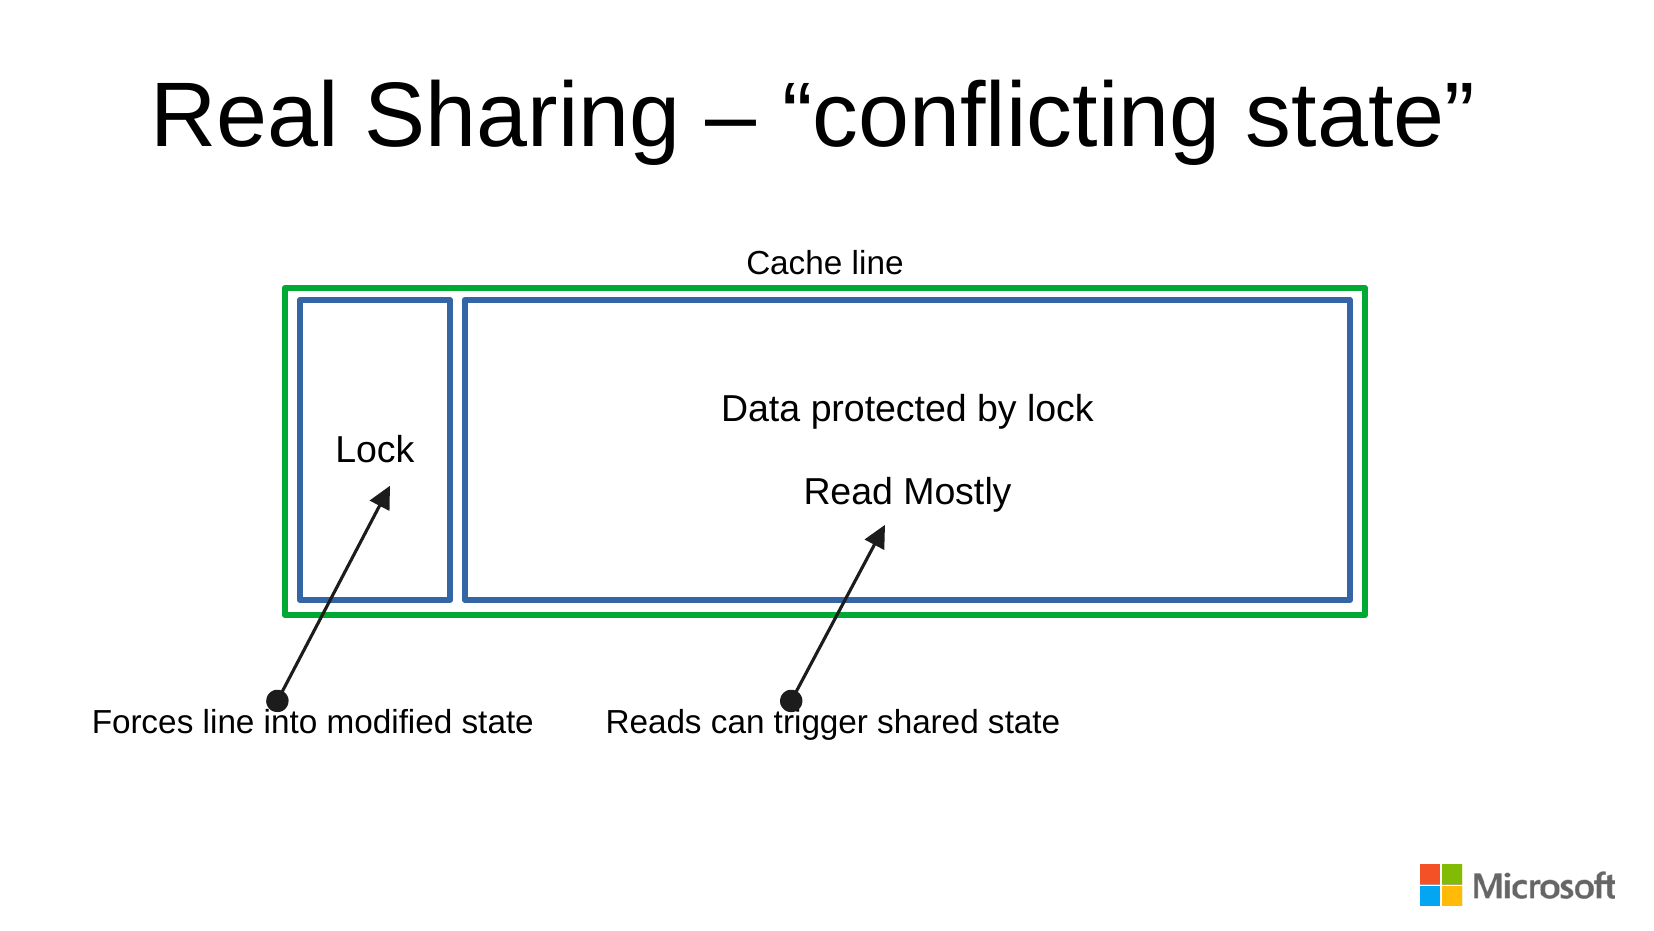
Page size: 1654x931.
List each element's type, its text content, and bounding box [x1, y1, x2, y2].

picture [1420, 864, 1615, 906]
text_box Data protected by lock Read Mostly [464, 299, 1350, 600]
title Real Sharing – “conflicting state” [82, 37, 1571, 193]
text_box Forces line into modified state [77, 695, 588, 827]
text_box Reads can trigger shared state [590, 695, 1101, 827]
text_box Lock [299, 299, 450, 600]
text_box Cache line [719, 236, 930, 289]
